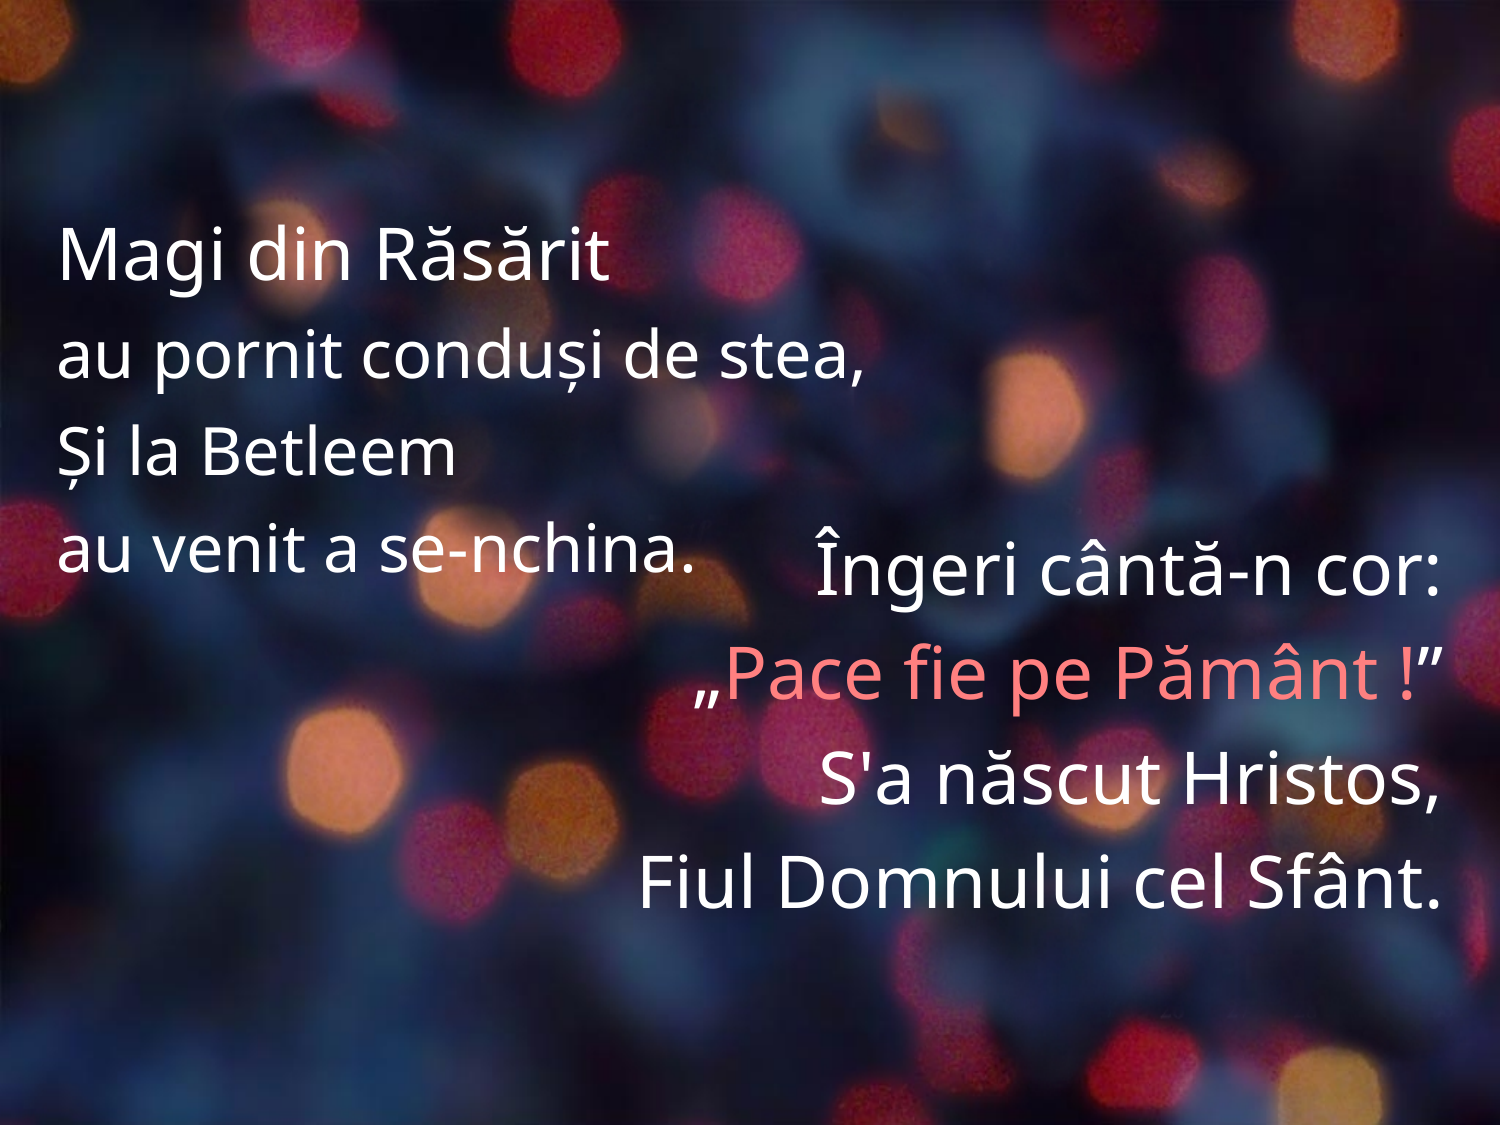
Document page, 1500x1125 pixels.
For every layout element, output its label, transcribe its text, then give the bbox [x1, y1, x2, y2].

picture [0, 0, 1500, 1125]
text_box Îngeri cântă-n cor: „Pace fie pe Pământ !” S'a născut Hristos, Fiul Domnului cel Sfânt. [566, 515, 1459, 1024]
subtitle Magi din Răsărit au pornit conduşi de stea, Şi la Betleem au venit a se-nchina. [41, 200, 1392, 709]
